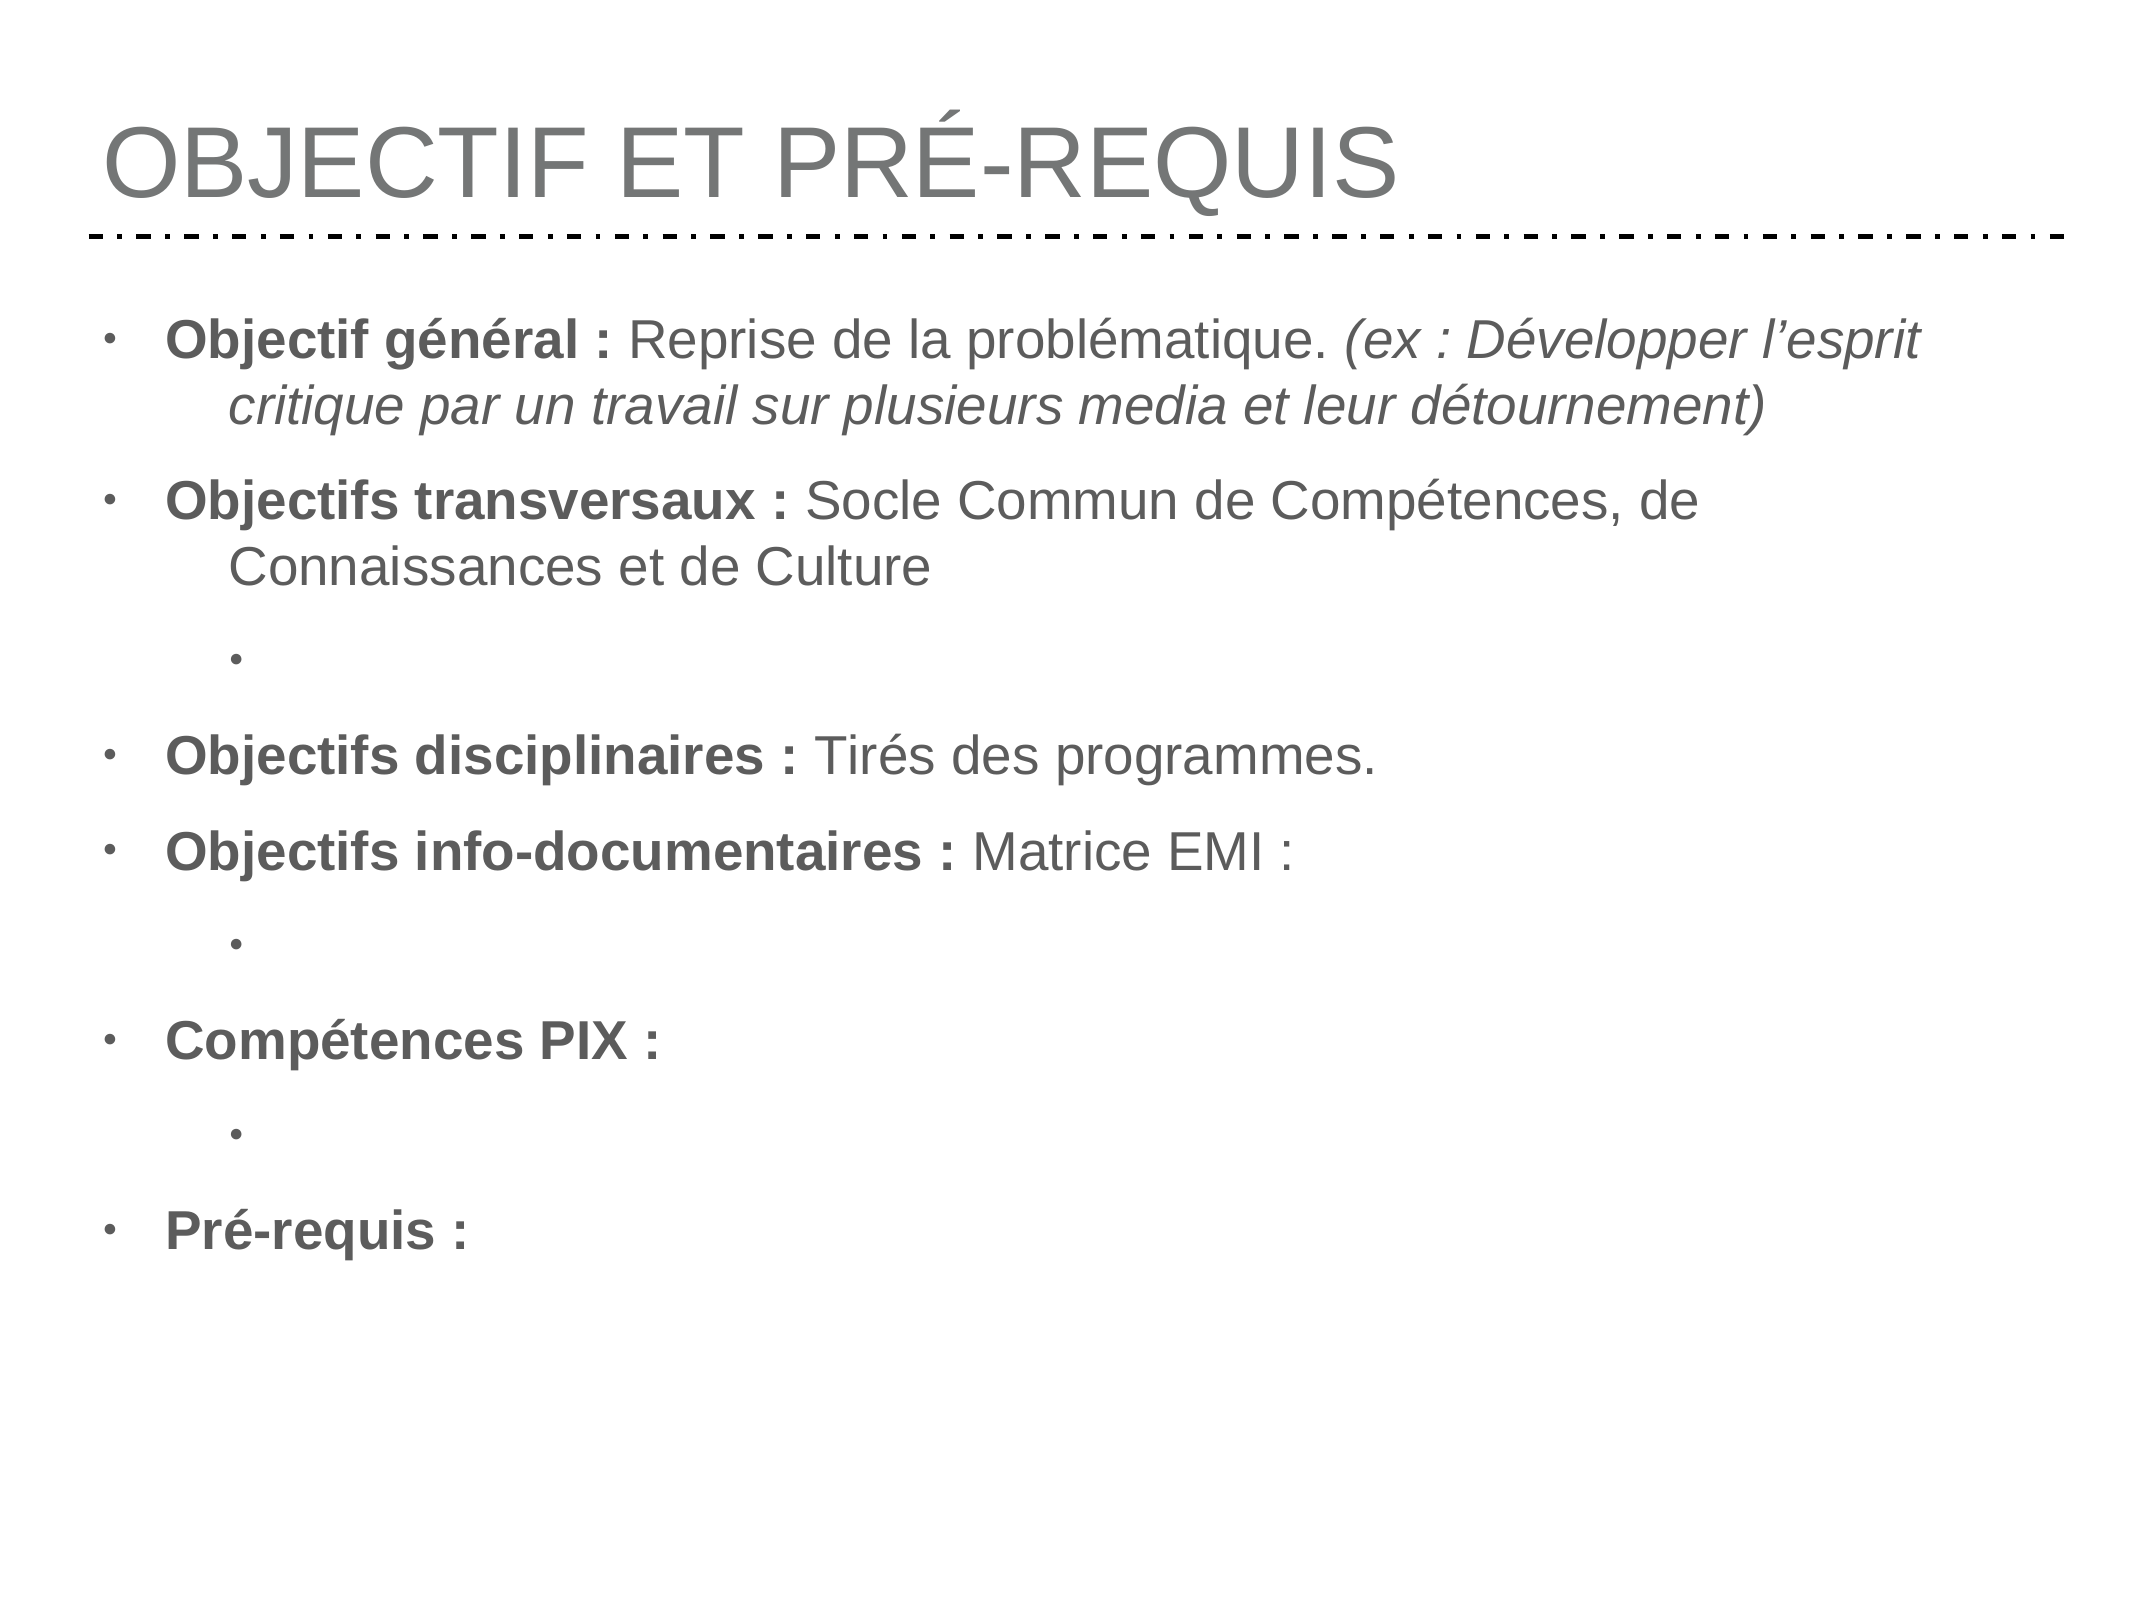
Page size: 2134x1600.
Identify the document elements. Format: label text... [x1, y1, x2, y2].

text_box OBJECTIF ET PRÉ-REQUIS [94, 89, 2039, 207]
text_box OBJECTIF ET PRÉ-REQUIS [1167, 134, 1217, 190]
text_box Objectif général : Reprise de la problématique. (ex : Développer l’esprit critique par un travail sur plusieurs media et leur détournement) Objectifs transversaux : Socle Commun de Compétences, de Connaissances et de Culture Objectifs disciplinaires : Tirés des programmes. Objectifs info-documentaires : Matrice EMI : Compétences PIX : Pré-requis : [94, 296, 2039, 1481]
